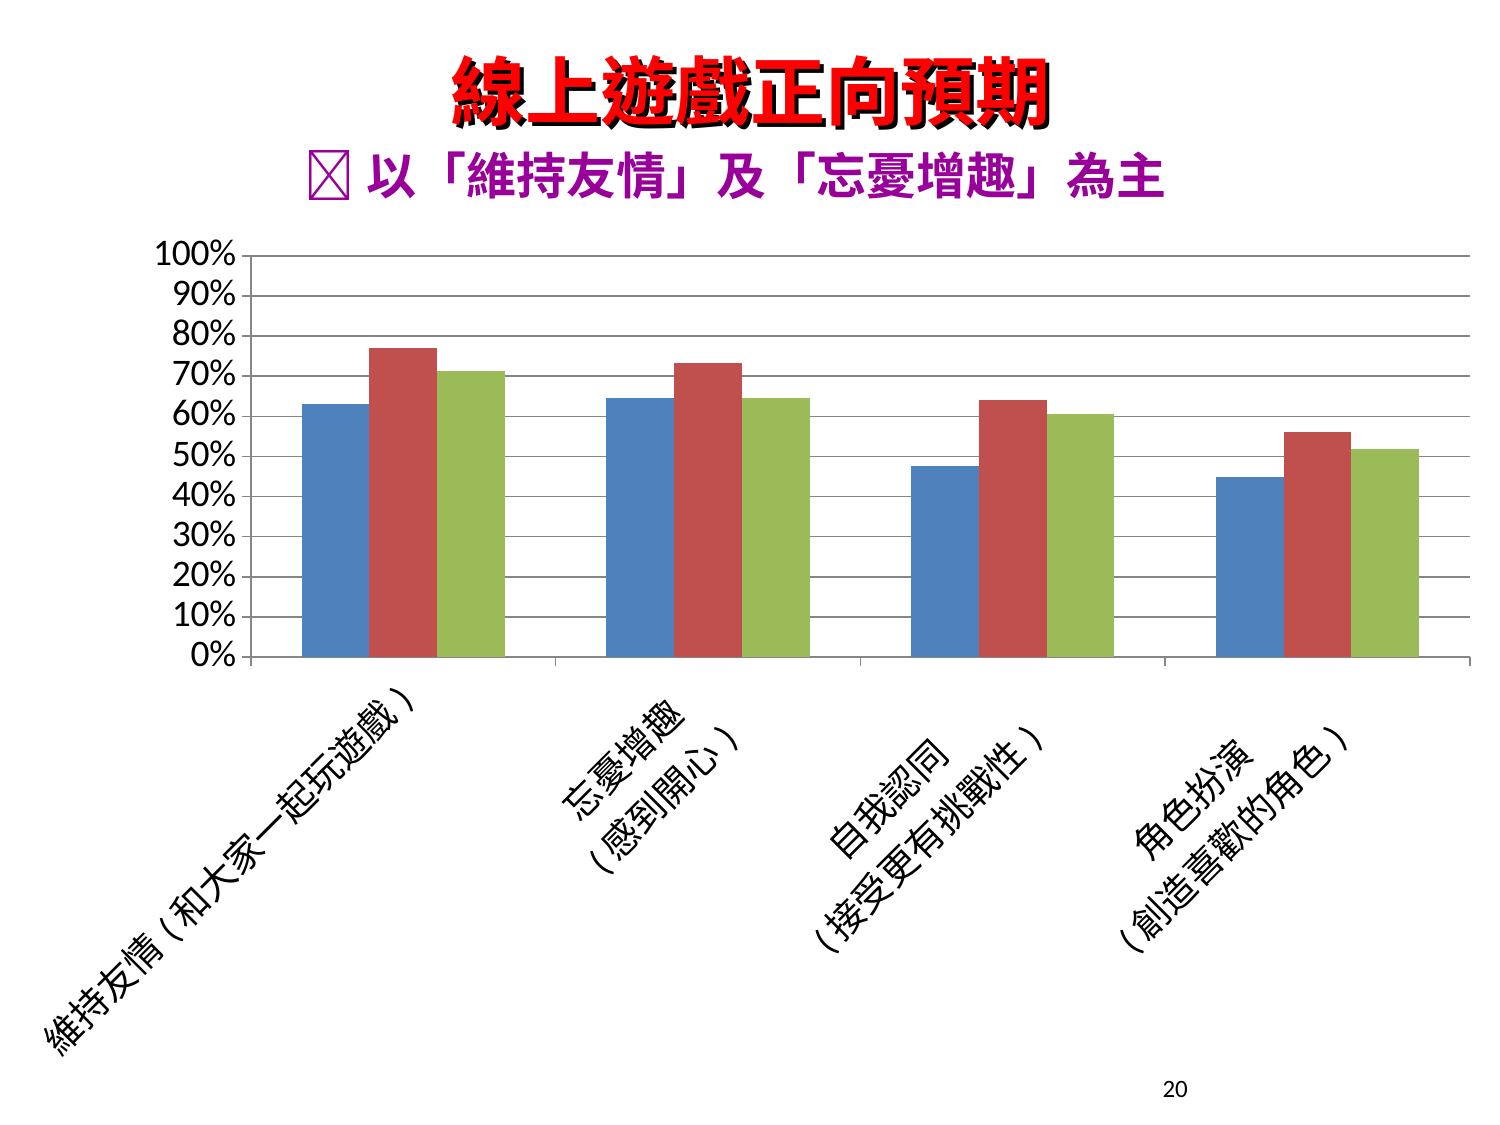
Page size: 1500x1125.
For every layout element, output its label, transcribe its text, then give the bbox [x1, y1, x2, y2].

text_box 以「維持友情」及「忘憂增趣」為主 [289, 137, 1341, 212]
chart [0, 219, 1500, 1083]
text_box 20 [1147, 1065, 1498, 1125]
title 線上遊戲正向預期 [75, 0, 1426, 184]
